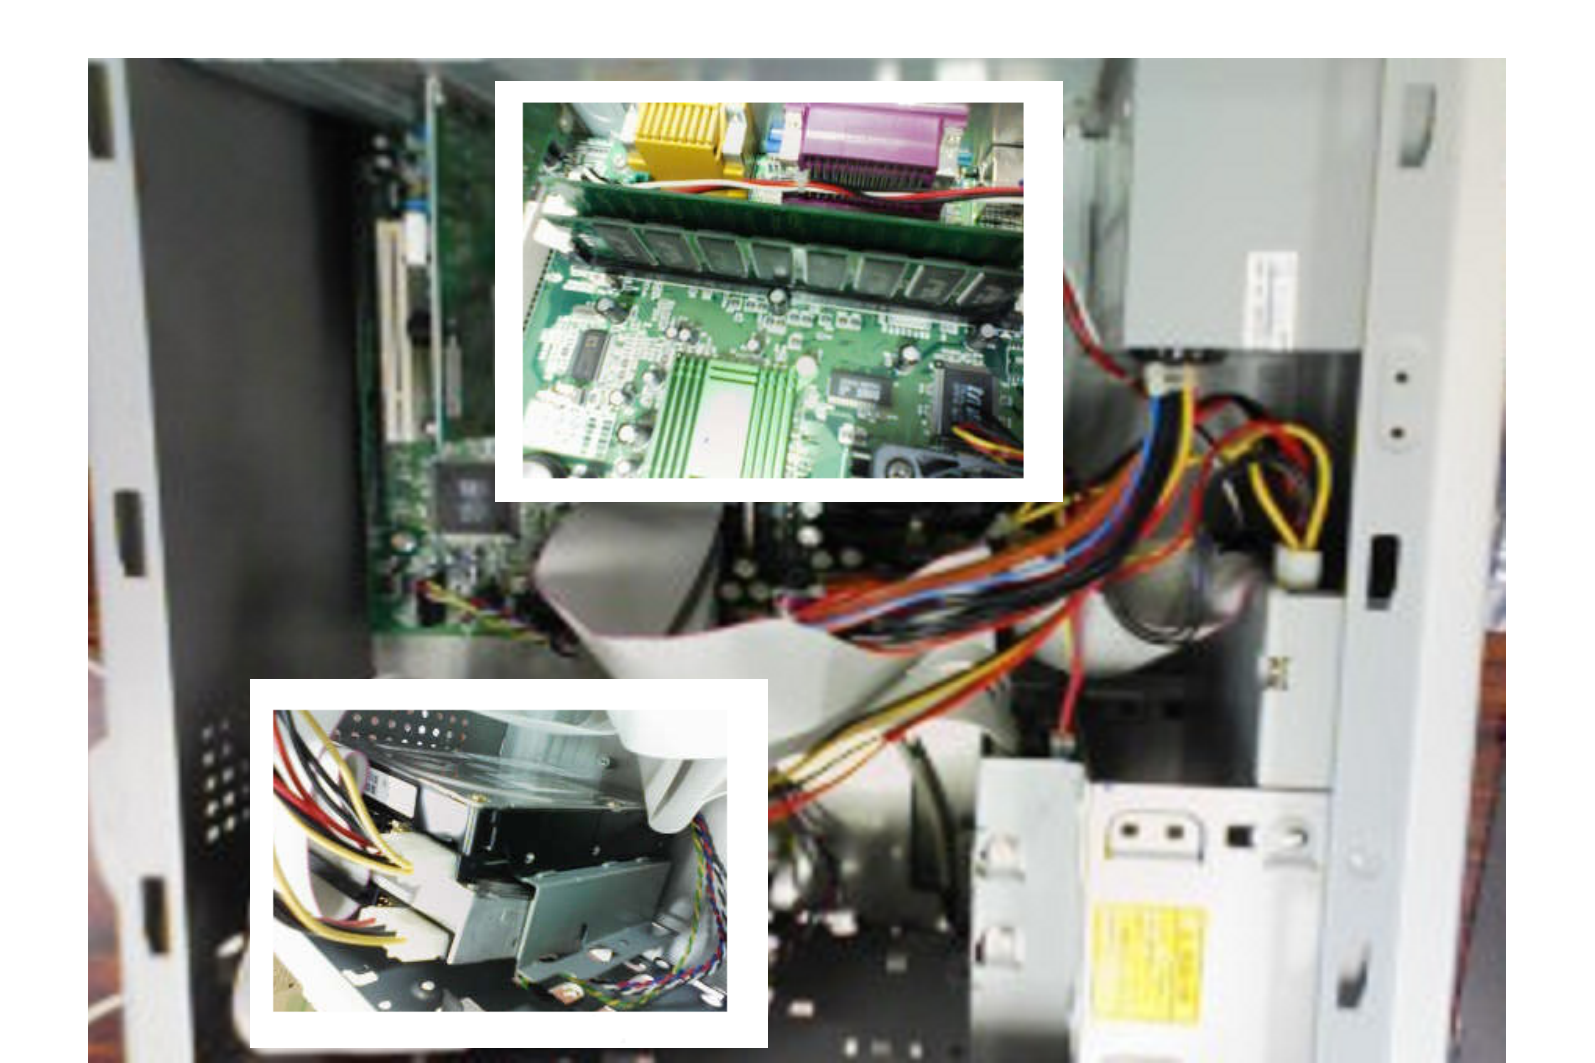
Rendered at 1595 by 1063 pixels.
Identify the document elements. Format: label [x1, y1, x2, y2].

picture [88, 58, 1506, 1063]
